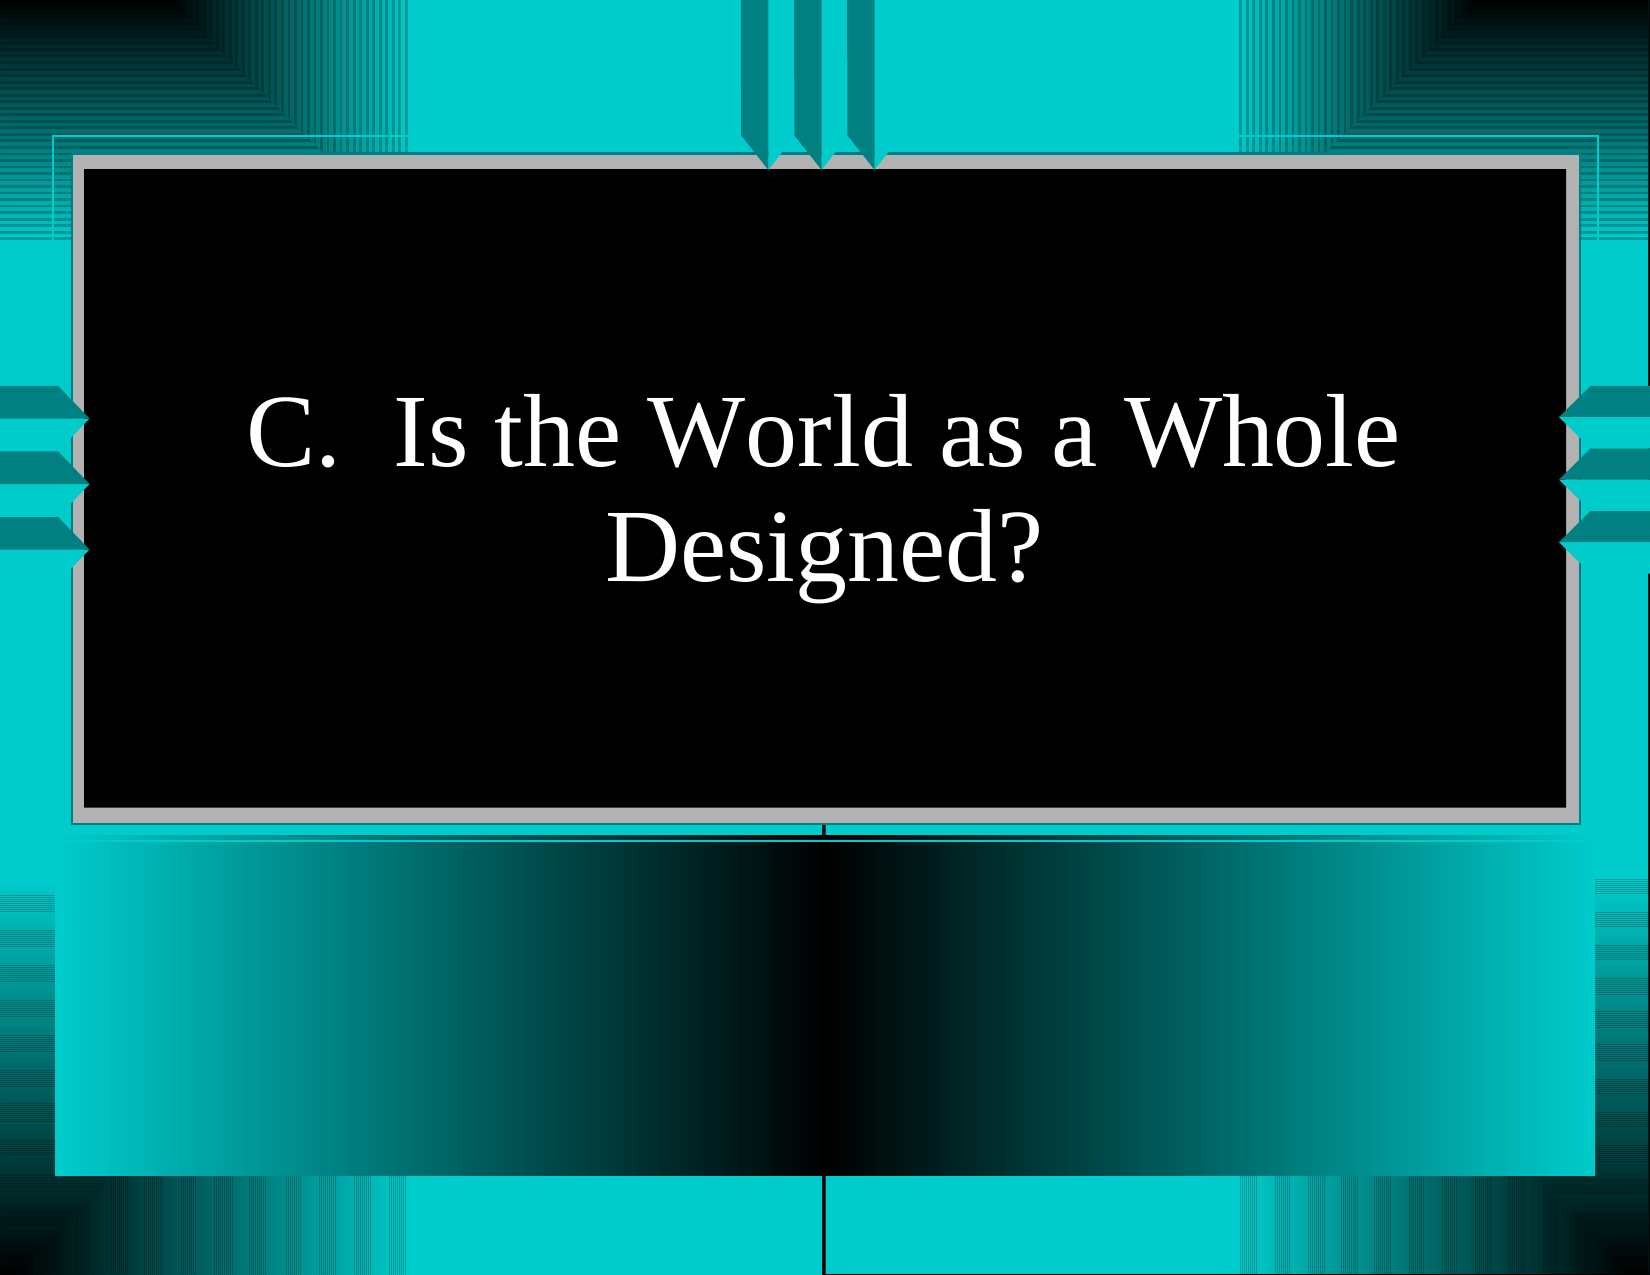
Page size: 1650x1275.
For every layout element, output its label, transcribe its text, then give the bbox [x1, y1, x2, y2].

title C. Is the World as a Whole Designed? [123, 365, 1527, 612]
